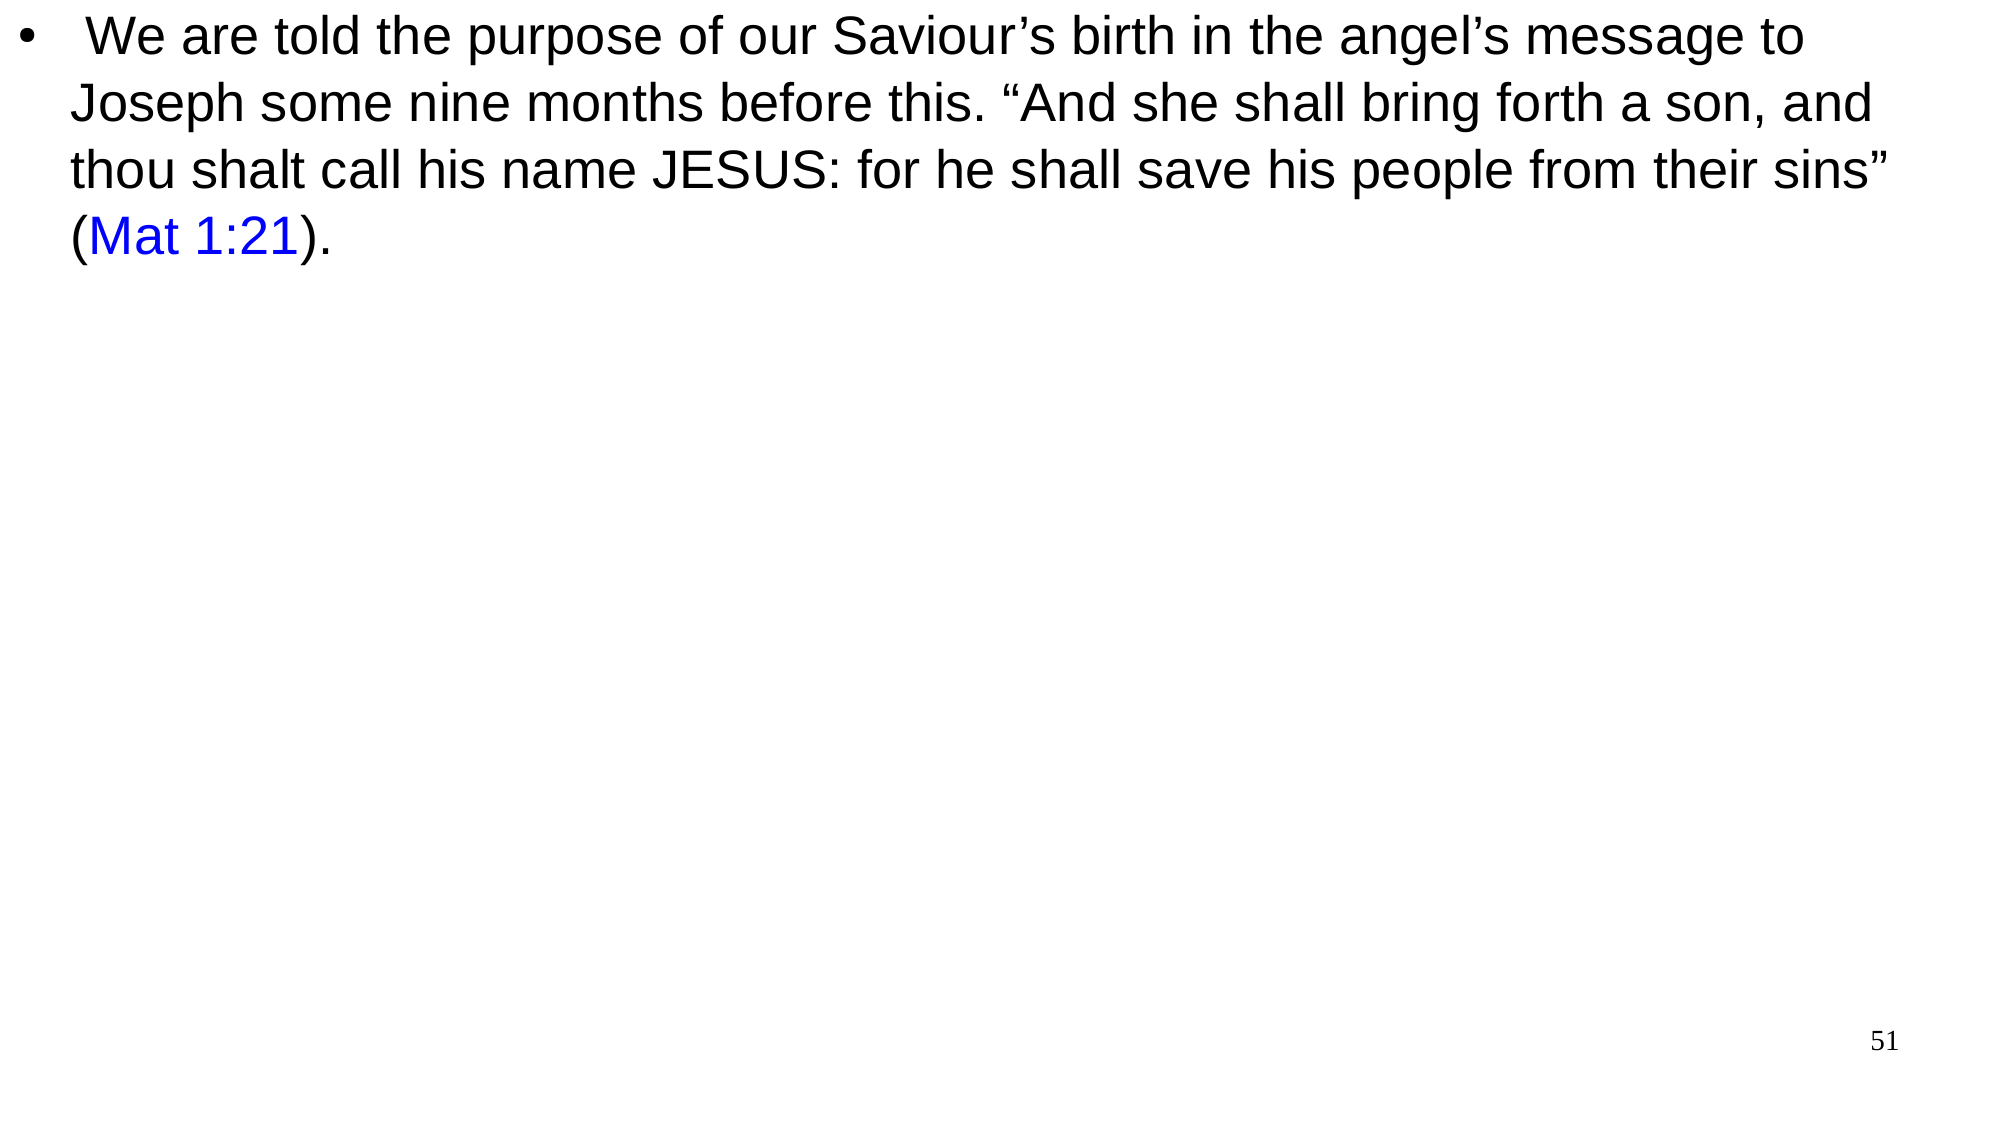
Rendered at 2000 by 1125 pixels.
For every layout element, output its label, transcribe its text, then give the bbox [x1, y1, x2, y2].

list We are told the purpose of our Saviour’s birth in the angel’s message to Joseph some nine months before this. “And she shall bring forth a son, and thou shalt call his name JESUS: for he shall save his people from their sins” (Mat 1:21). [0, 0, 1996, 1123]
